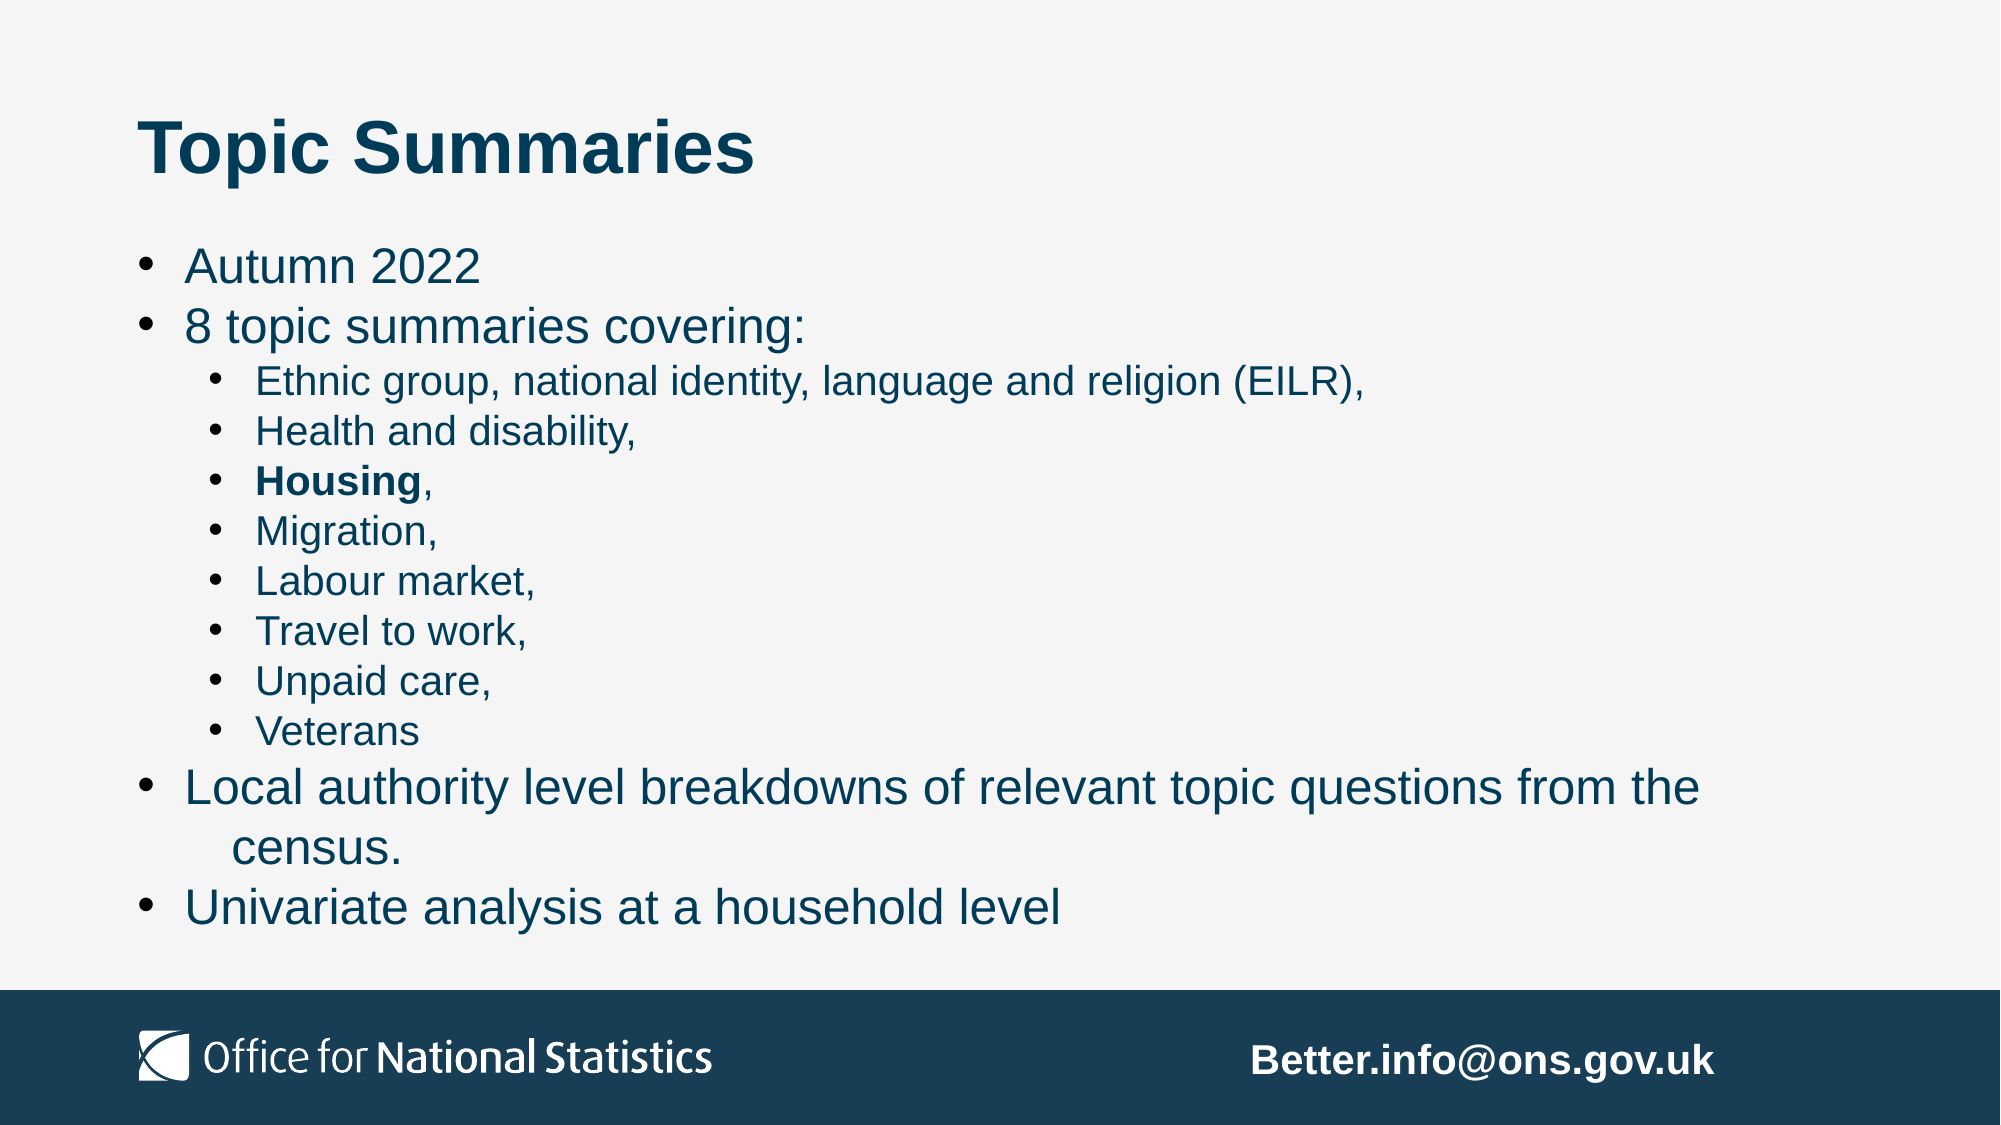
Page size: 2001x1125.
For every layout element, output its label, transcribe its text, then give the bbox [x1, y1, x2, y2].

list Autumn 2022 8 topic summaries covering: Ethnic group, national identity, language and religion (EILR), Health and disability, Housing, Migration, Labour market, Travel to work, Unpaid care, Veterans Local authority level breakdowns of relevant topic questions from the census. Univariate analysis at a household level [137, 233, 1865, 941]
title Topic Summaries [137, 105, 1863, 192]
text_box Better.info@ons.gov.uk [1235, 1025, 1866, 1086]
